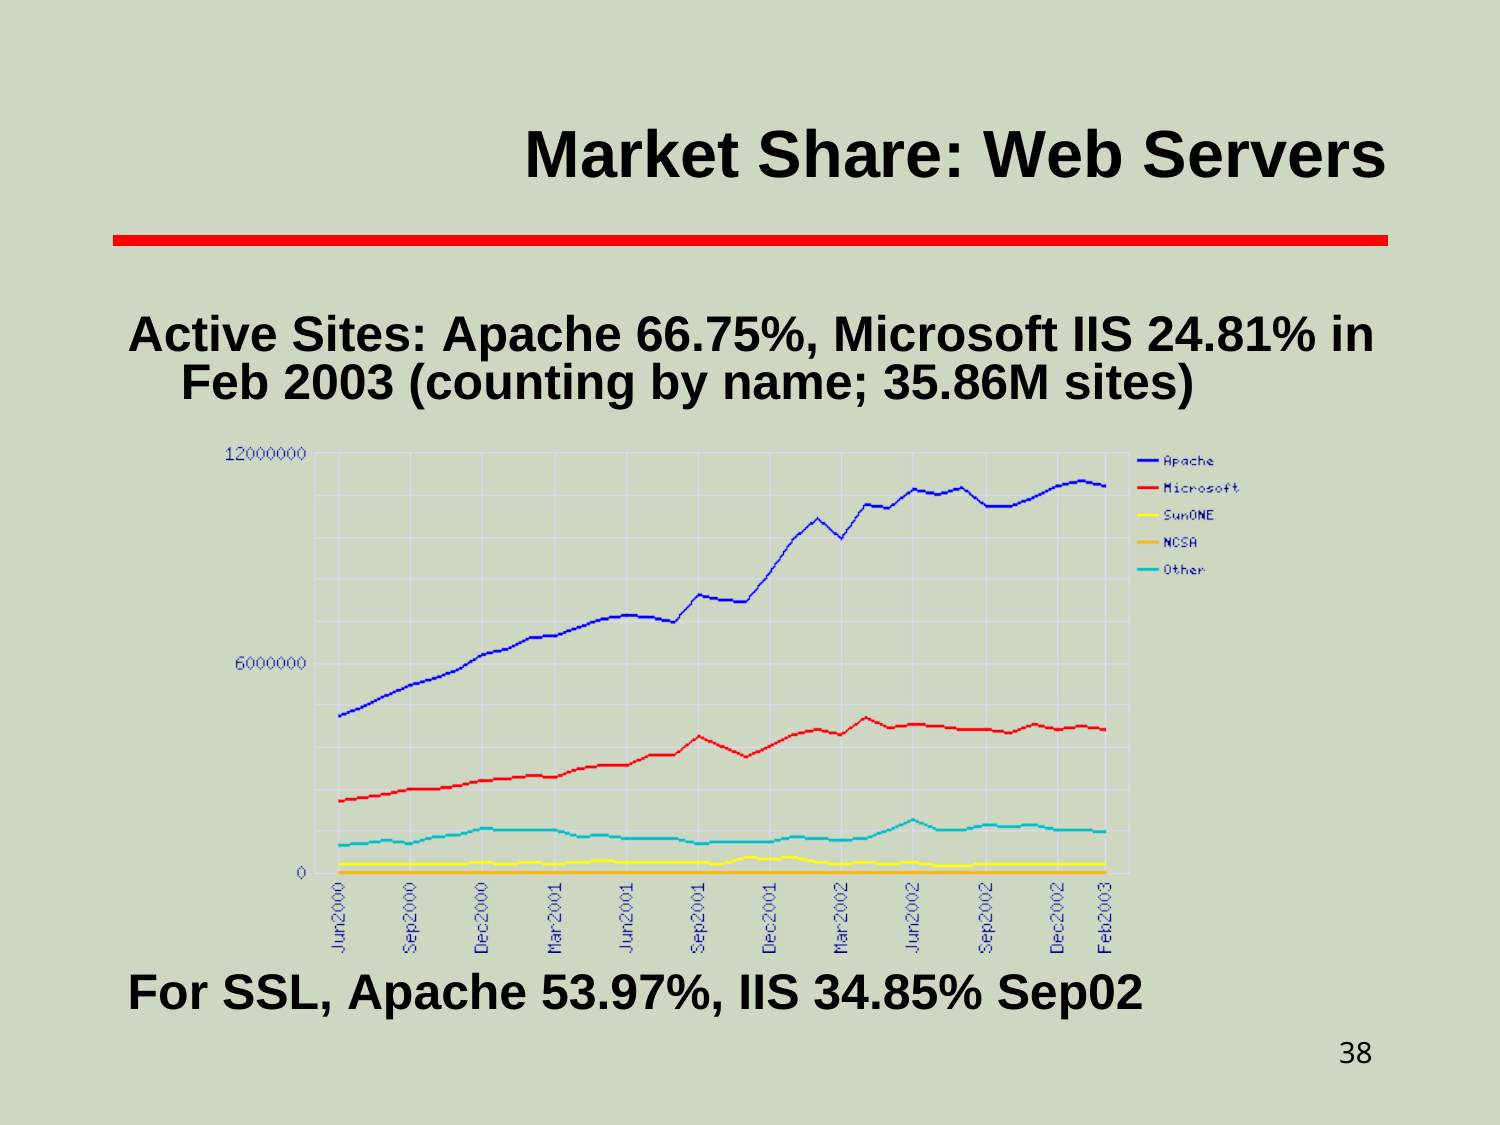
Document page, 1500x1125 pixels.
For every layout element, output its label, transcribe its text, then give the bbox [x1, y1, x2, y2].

title Market Share: Web Servers [337, 85, 1388, 224]
list Active Sites: Apache 66.75%, Microsoft IIS 24.81% in Feb 2003 (counting by name; 35.86M sites) For SSL, Apache 53.97%, IIS 34.85% Sep02 [110, 312, 1391, 1064]
picture [226, 442, 1248, 953]
